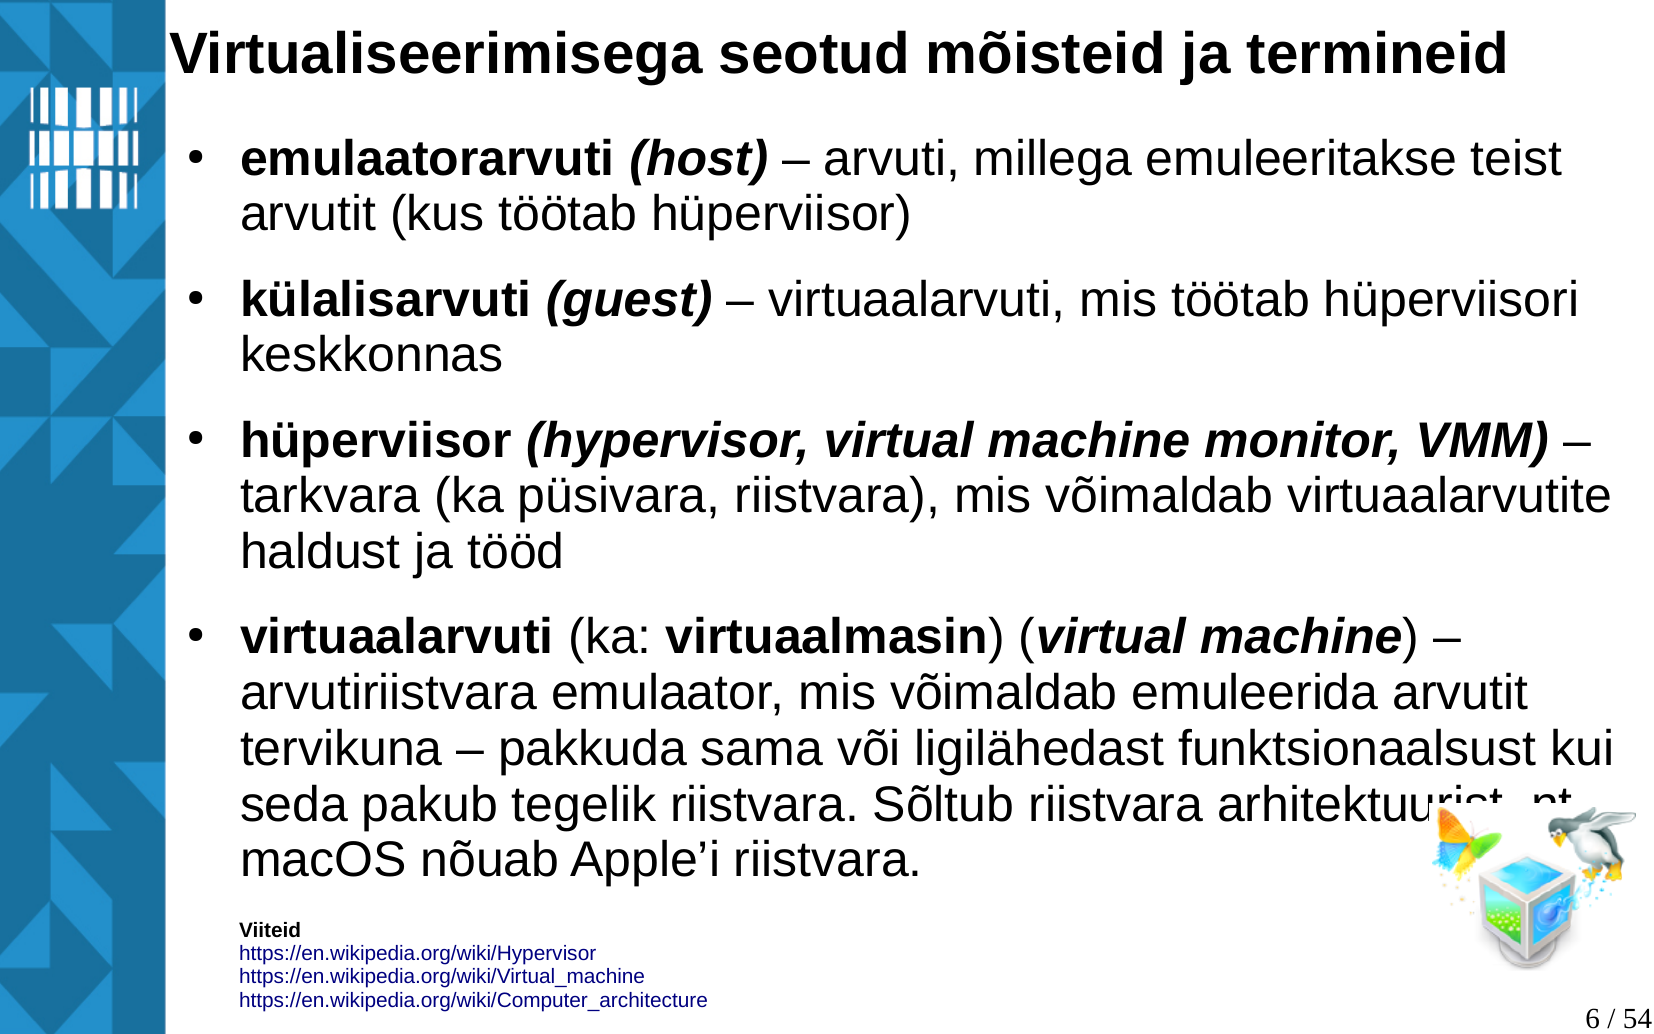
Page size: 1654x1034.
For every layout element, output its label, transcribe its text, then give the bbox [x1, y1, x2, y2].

text_box Viiteid https://en.wikipedia.org/wiki/Hypervisor https://en.wikipedia.org/wiki/Virtual_machine https://en.wikipedia.org/wiki/Computer_architecture [224, 911, 733, 1022]
title Virtualiseerimisega seotud mõisteid ja termineid [169, 11, 1571, 95]
picture [1429, 803, 1642, 971]
list emulaatorarvuti (host) – arvuti, millega emuleeritakse teist arvutit (kus töötab hüperviisor) külalisarvuti (guest) – virtuaalarvuti, mis töötab hüperviisori keskkonnas hüperviisor (hypervisor, virtual machine monitor, VMM) – tarkvara (ka püsivara, riistvara), mis võimaldab virtuaalarvutite haldust ja tööd virtuaalarvuti (ka: virtuaalmasin) (virtual machine) – arvutiriistvara emulaator, mis võimaldab emuleerida arvutit tervikuna – pakkuda sama või ligilähedast funktsionaalsust kui seda pakub tegelik riistvara. Sõltub riistvara arhitektuurist, nt macOS nõuab Apple’i riistvara. [169, 129, 1642, 1028]
